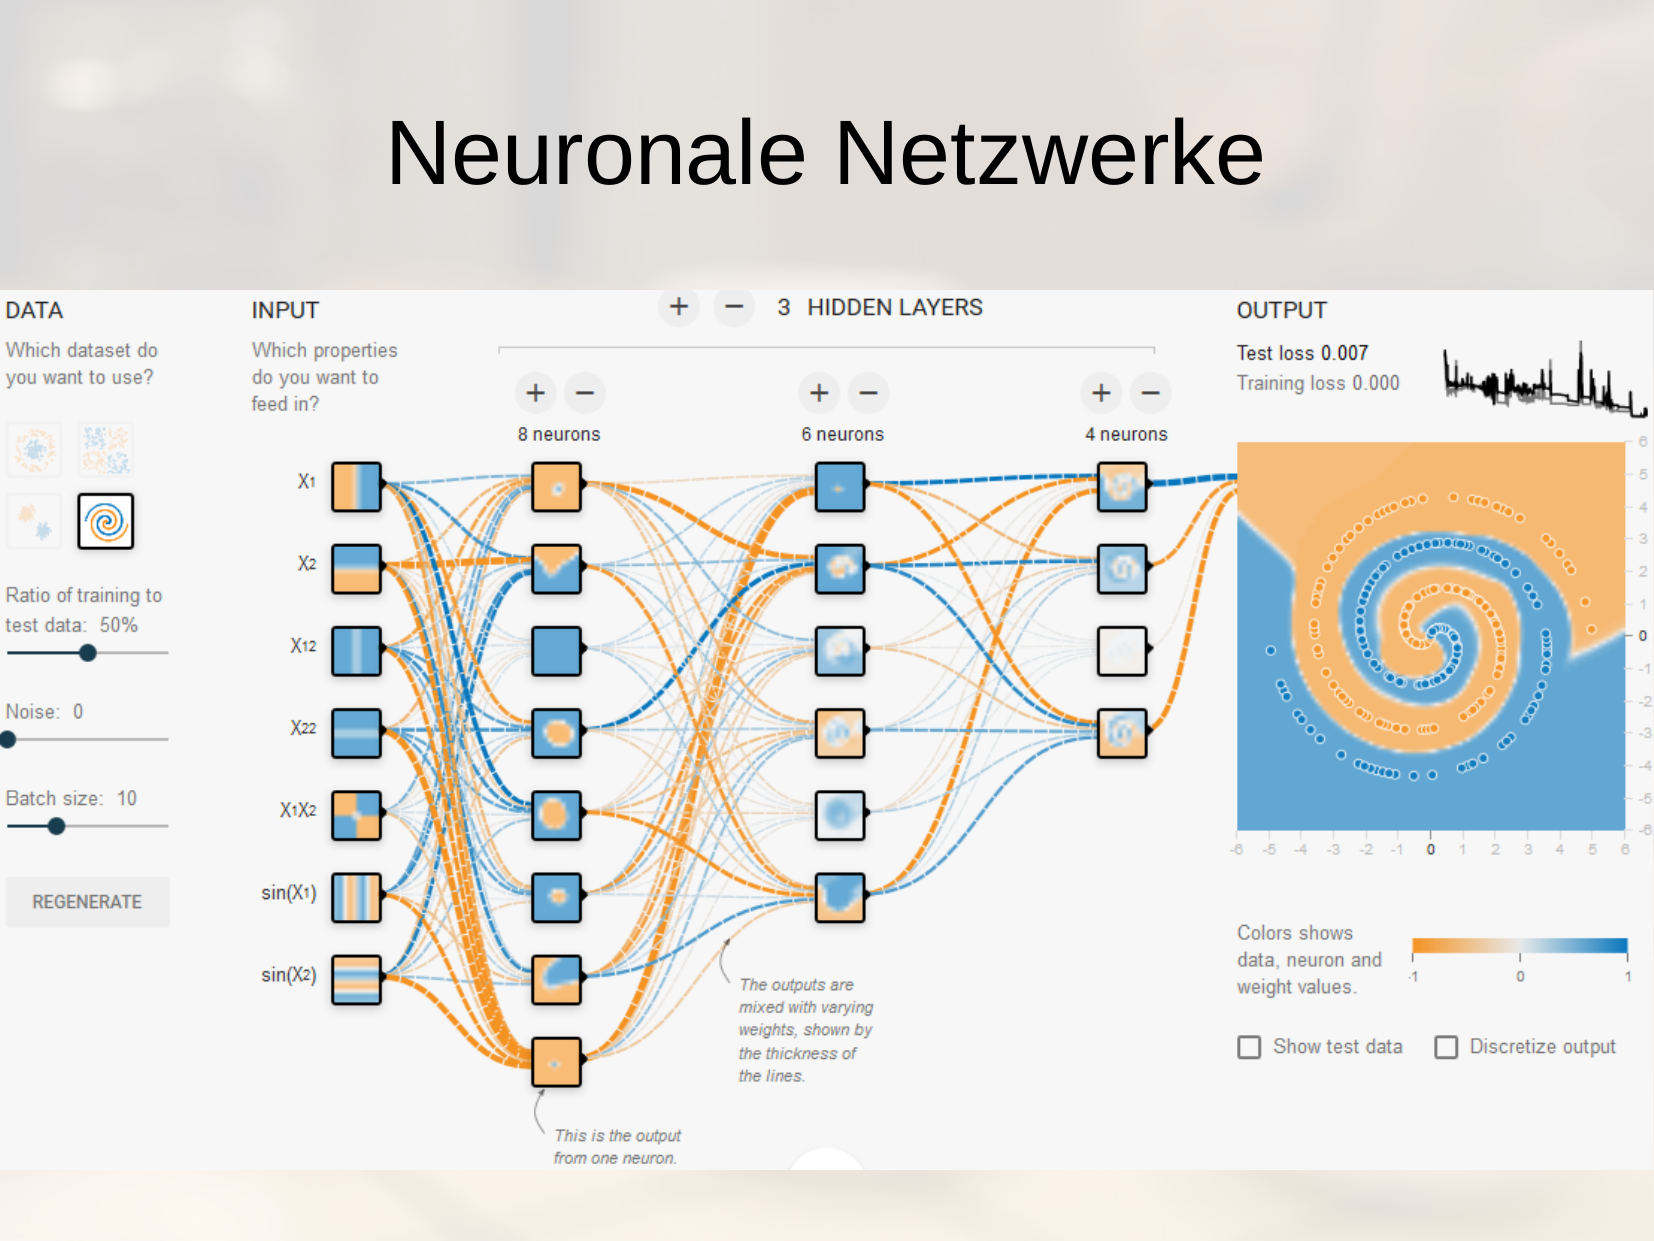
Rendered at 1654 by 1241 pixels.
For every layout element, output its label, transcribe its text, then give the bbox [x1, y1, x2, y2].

title Neuronale Netzwerke [82, 49, 1571, 257]
picture [0, 290, 1654, 1170]
